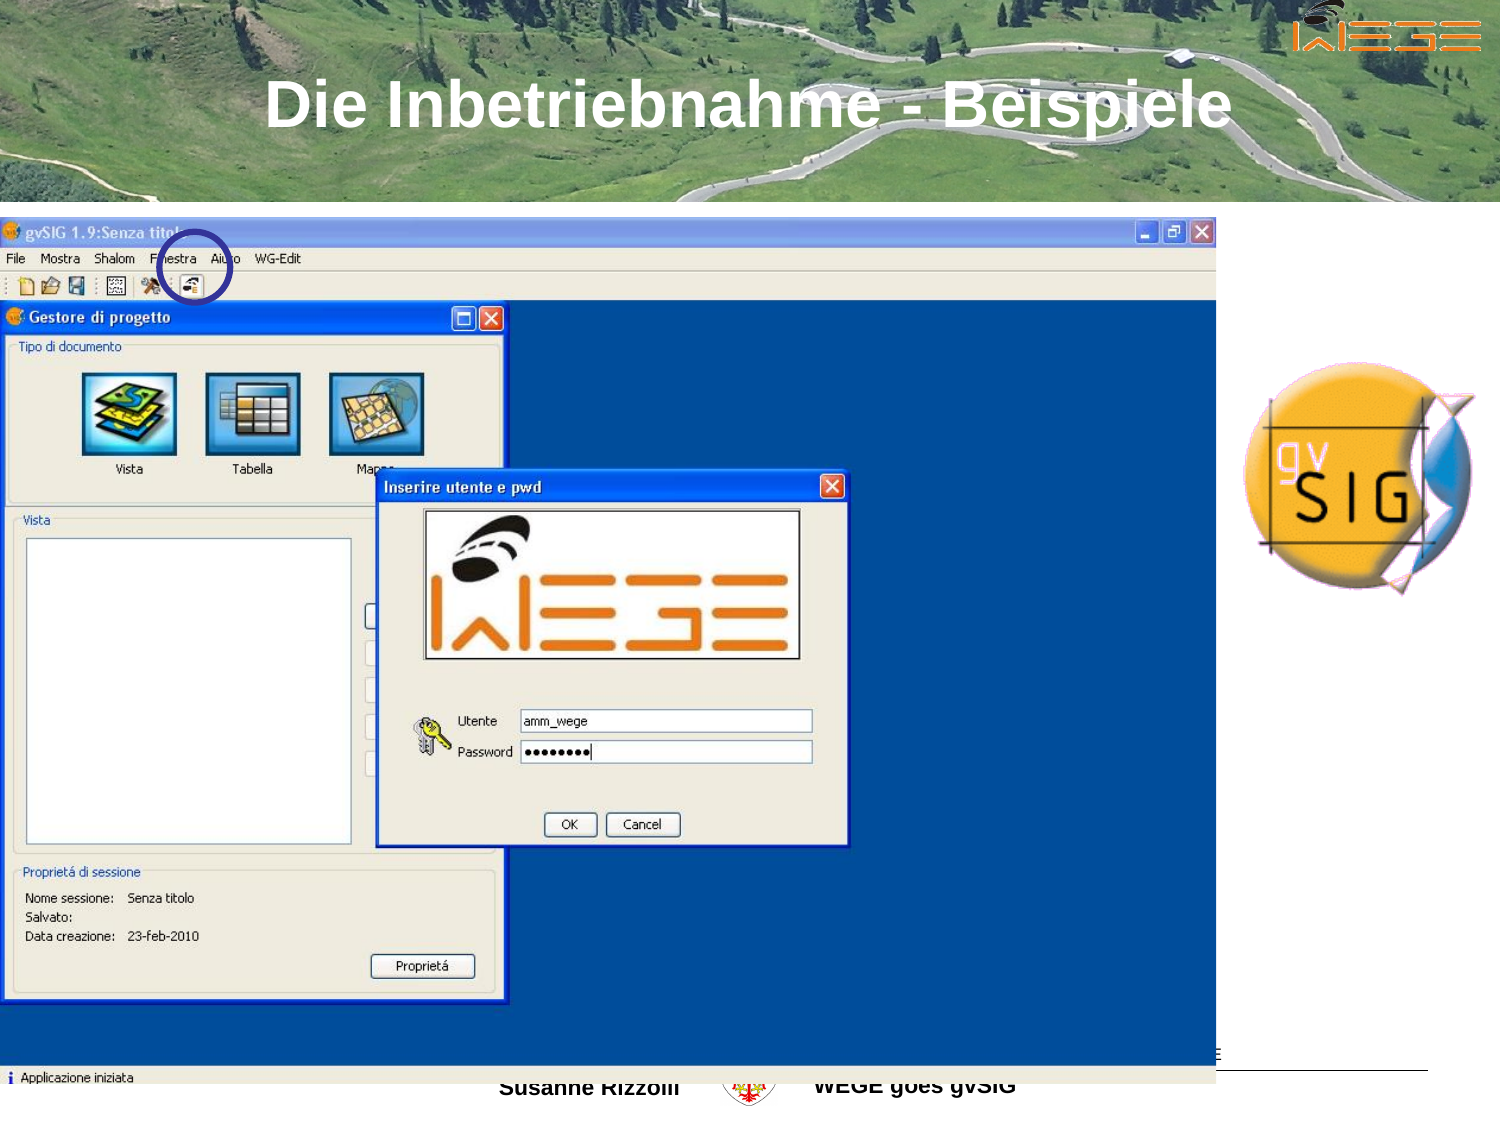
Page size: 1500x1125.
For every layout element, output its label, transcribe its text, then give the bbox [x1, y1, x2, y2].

title Die Inbetriebnahme - Beispiele [75, 7, 1426, 195]
picture [0, 72, 1500, 202]
picture [0, 217, 1217, 1106]
picture [1241, 361, 1477, 598]
